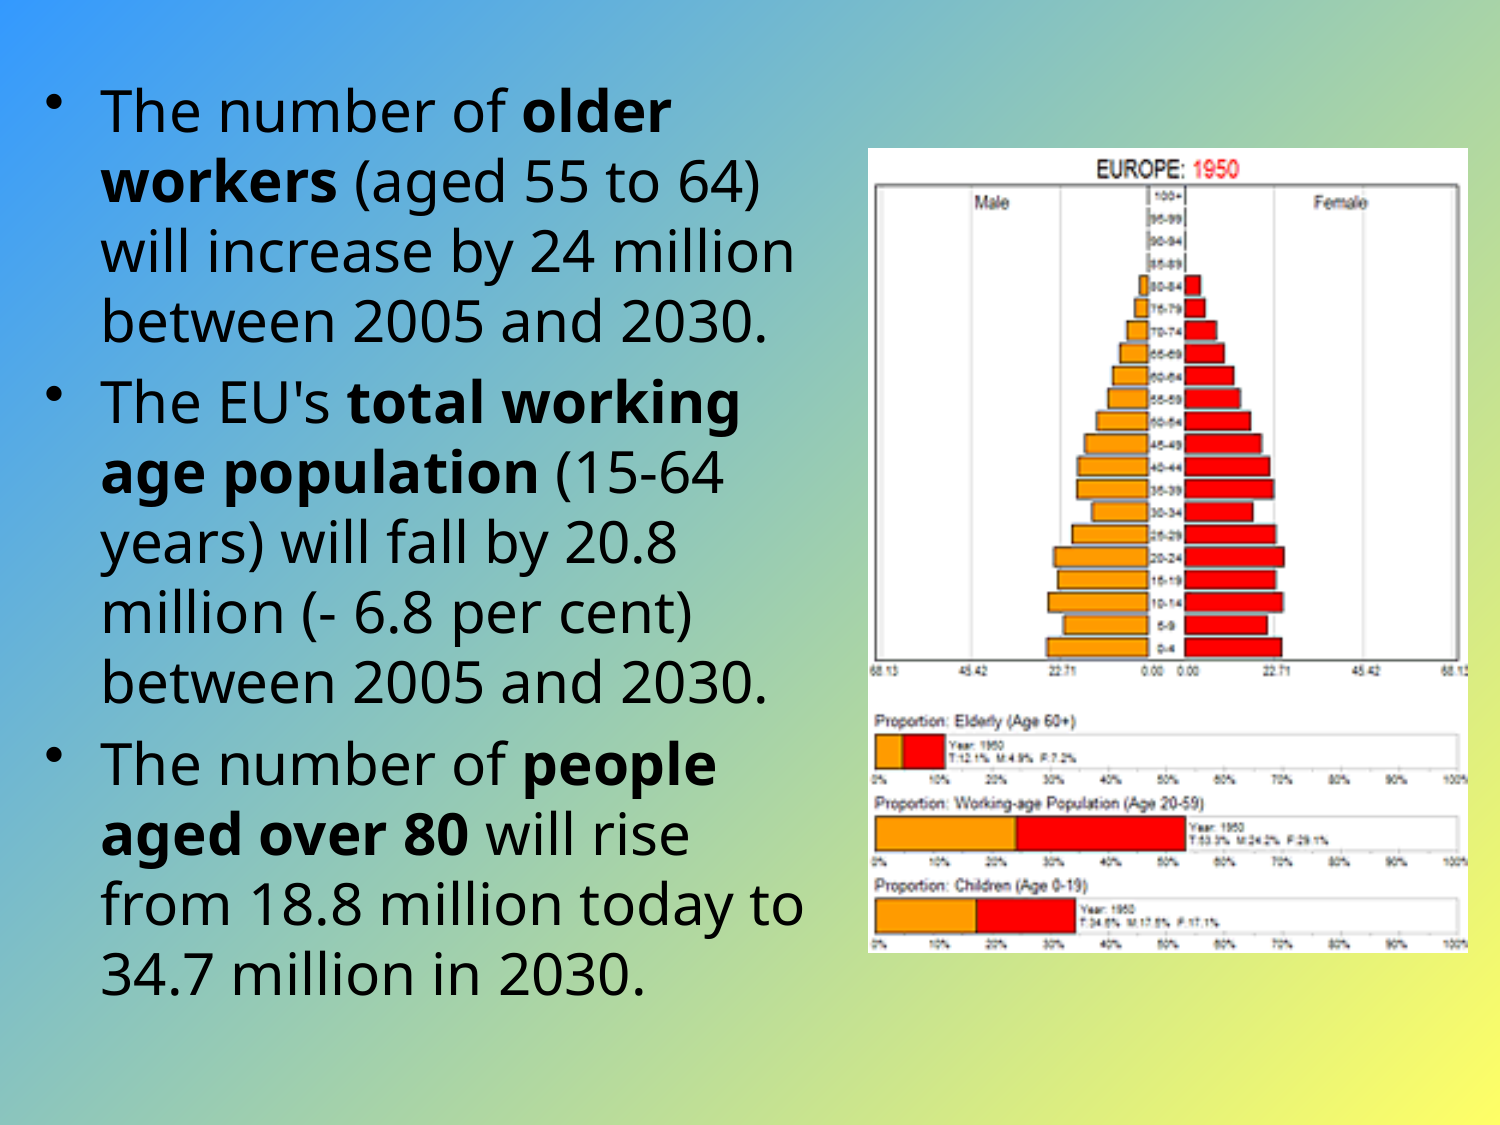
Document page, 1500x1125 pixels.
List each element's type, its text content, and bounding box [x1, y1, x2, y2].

picture [868, 148, 1468, 953]
list The number of older workers (aged 55 to 64) will increase by 24 million between 2005 and 2030. The EU's total working age population (15-64 years) will fall by 20.8 million (- 6.8 per cent) between 2005 and 2030. The number of people aged over 80 will rise from 18.8 million today to 34.7 million in 2030. [29, 66, 833, 1059]
